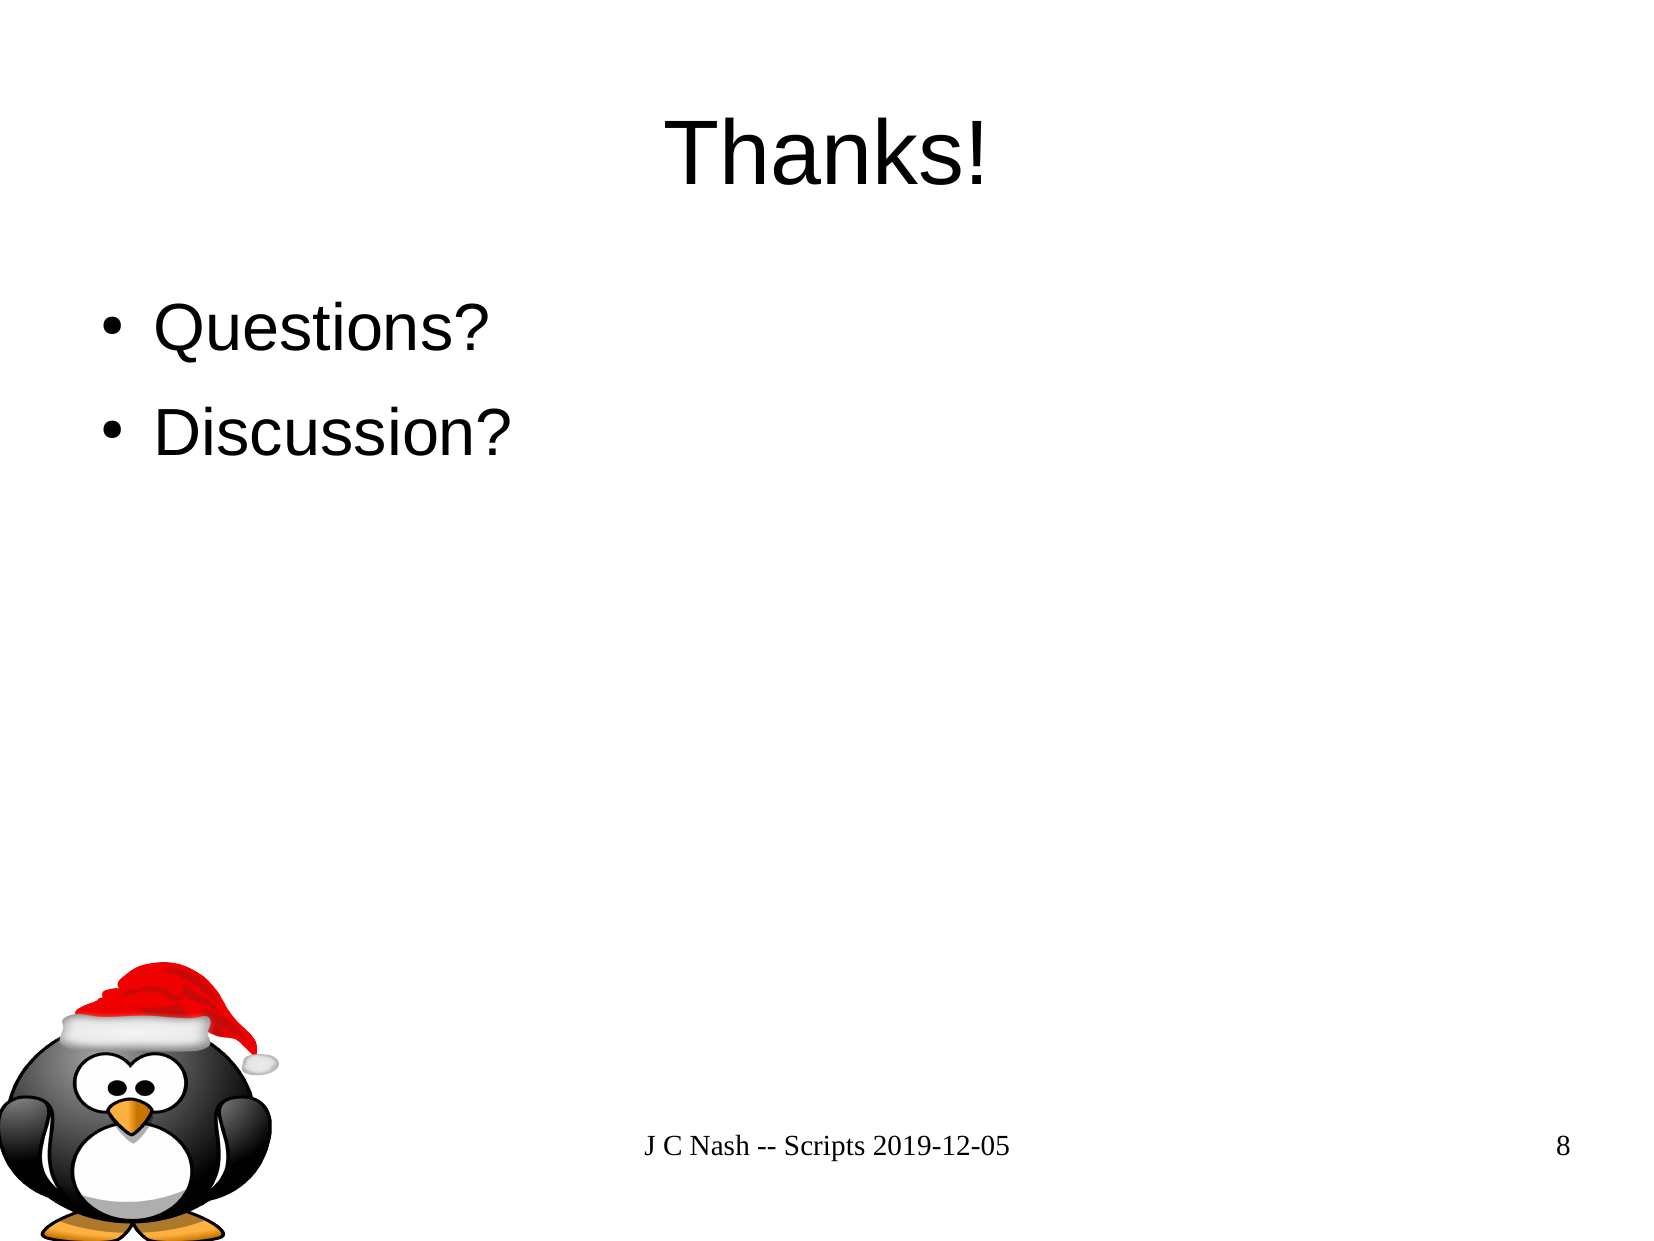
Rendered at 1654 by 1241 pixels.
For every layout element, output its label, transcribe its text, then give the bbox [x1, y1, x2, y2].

picture [0, 962, 279, 1241]
title Thanks! [82, 49, 1571, 257]
list Questions? Discussion? [82, 290, 1571, 1010]
